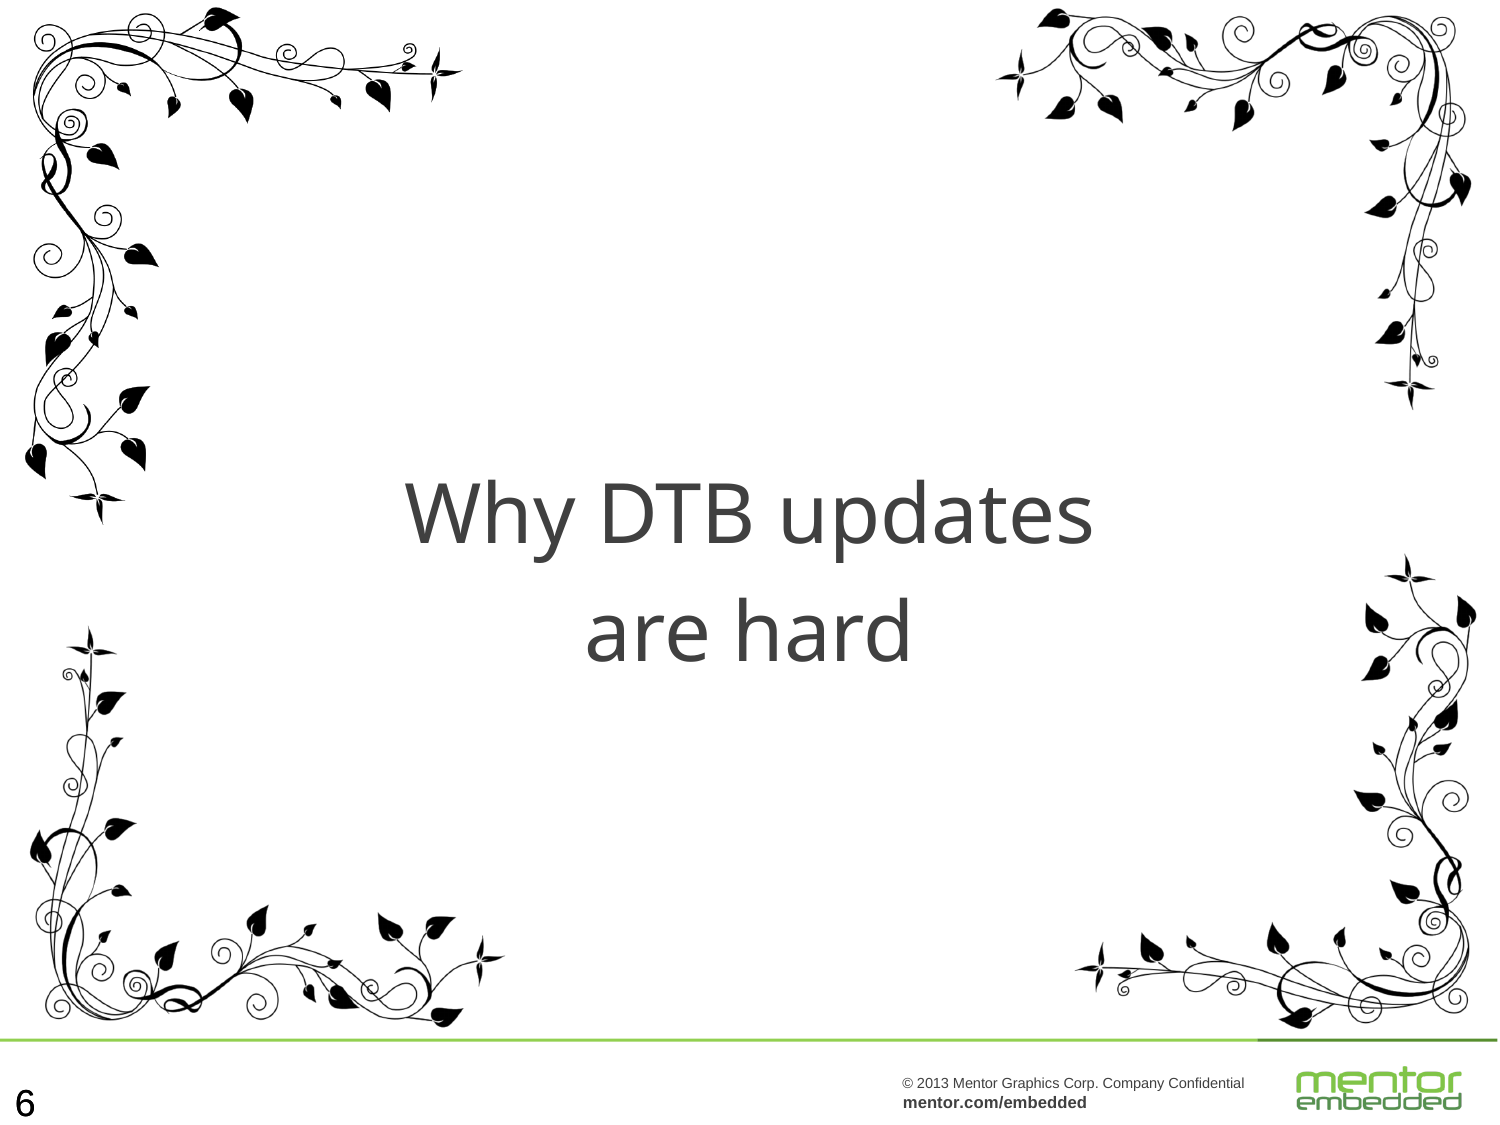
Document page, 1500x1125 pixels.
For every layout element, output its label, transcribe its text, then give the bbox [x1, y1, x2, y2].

picture [1070, 548, 1484, 1035]
picture [990, 0, 1477, 414]
subtitle Why DTB updates are hard [0, 174, 1500, 965]
picture [16, 0, 467, 530]
picture [23, 621, 510, 1035]
picture [1292, 1062, 1464, 1114]
